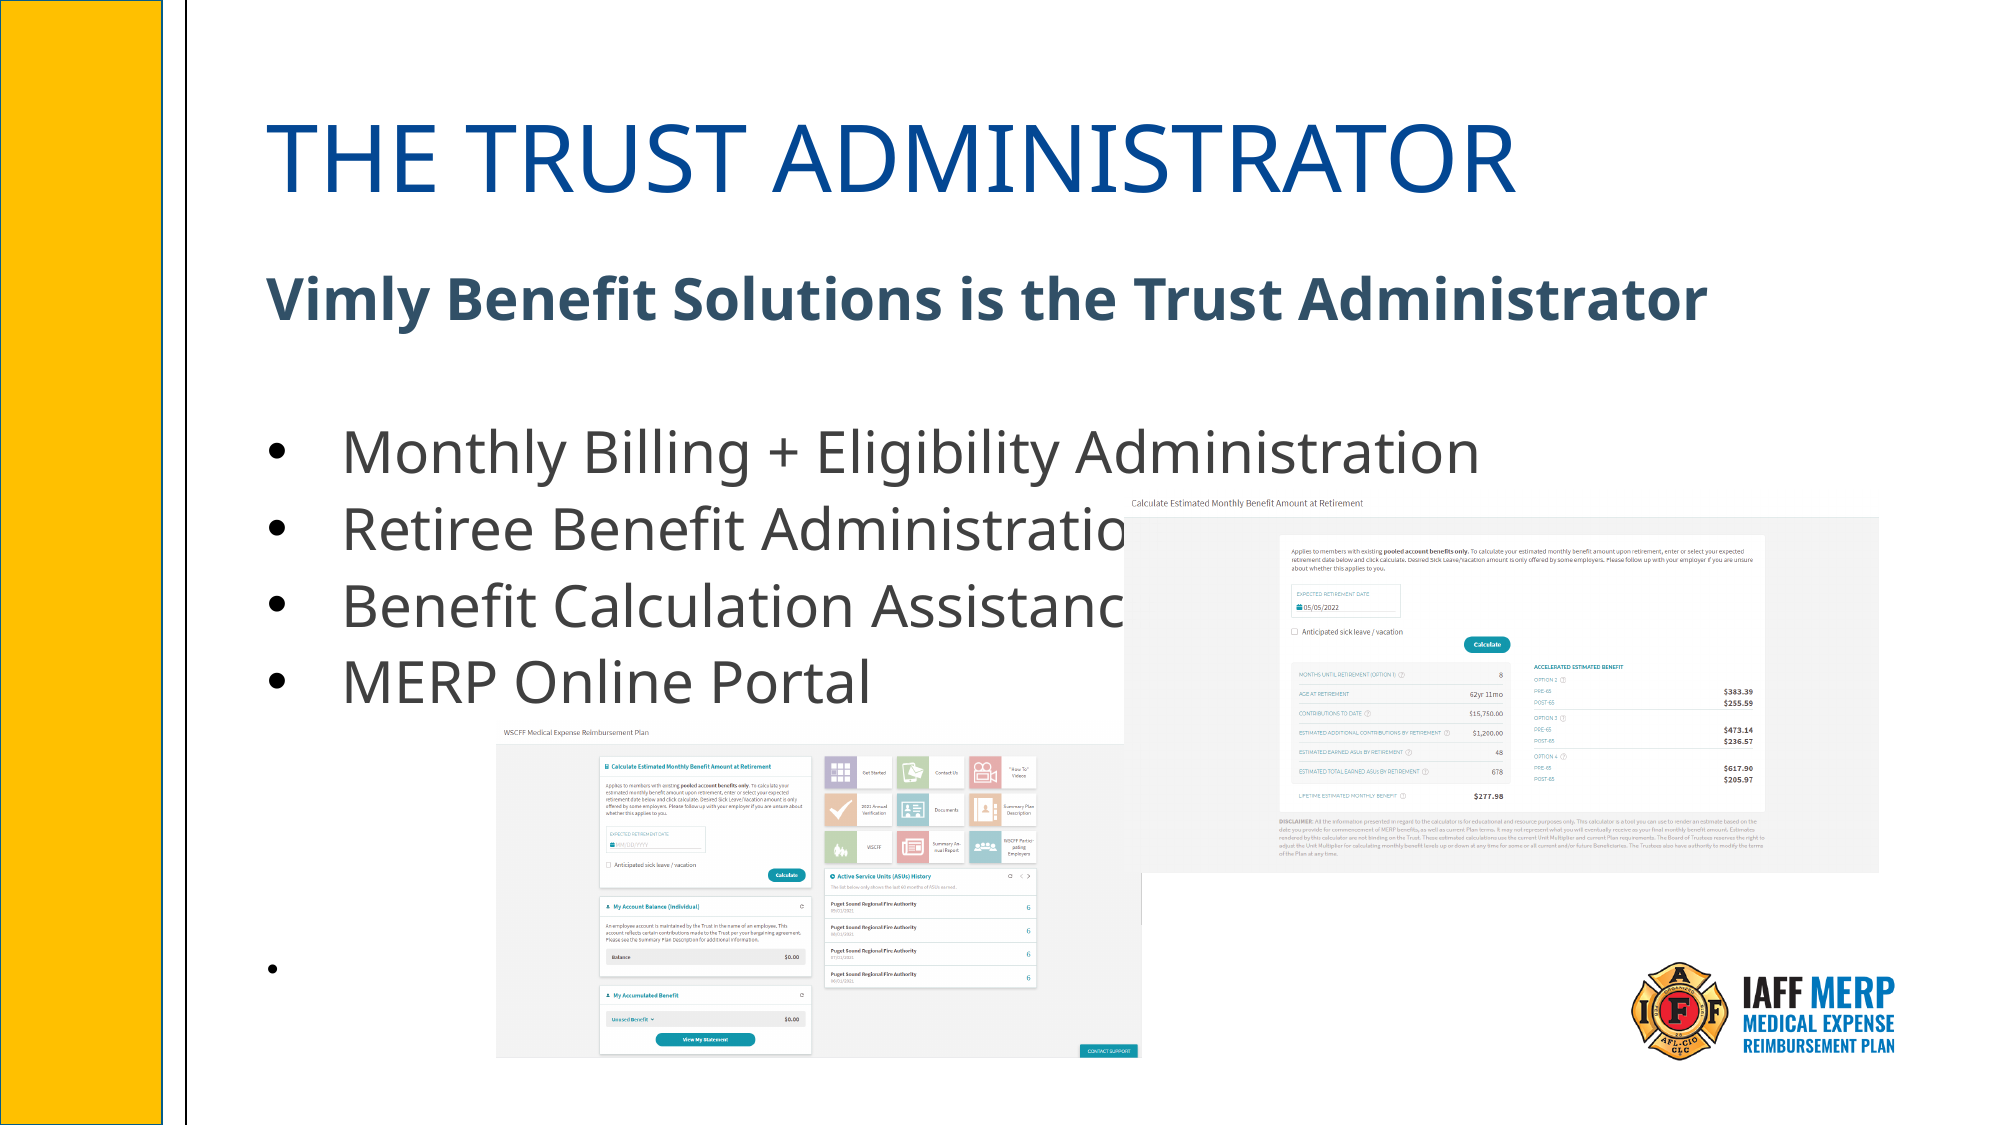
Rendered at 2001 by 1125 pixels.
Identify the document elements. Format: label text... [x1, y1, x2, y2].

text_box [0, 0, 162, 1125]
title The Trust administrator [266, 55, 1930, 221]
picture [496, 490, 1879, 1058]
picture [1620, 950, 1906, 1070]
list Vimly Benefit Solutions is the Trust Administrator Monthly Billing + Eligibility Administration Retiree Benefit Administration Benefit Calculation Assistance MERP Online Portal [216, 236, 1879, 1059]
